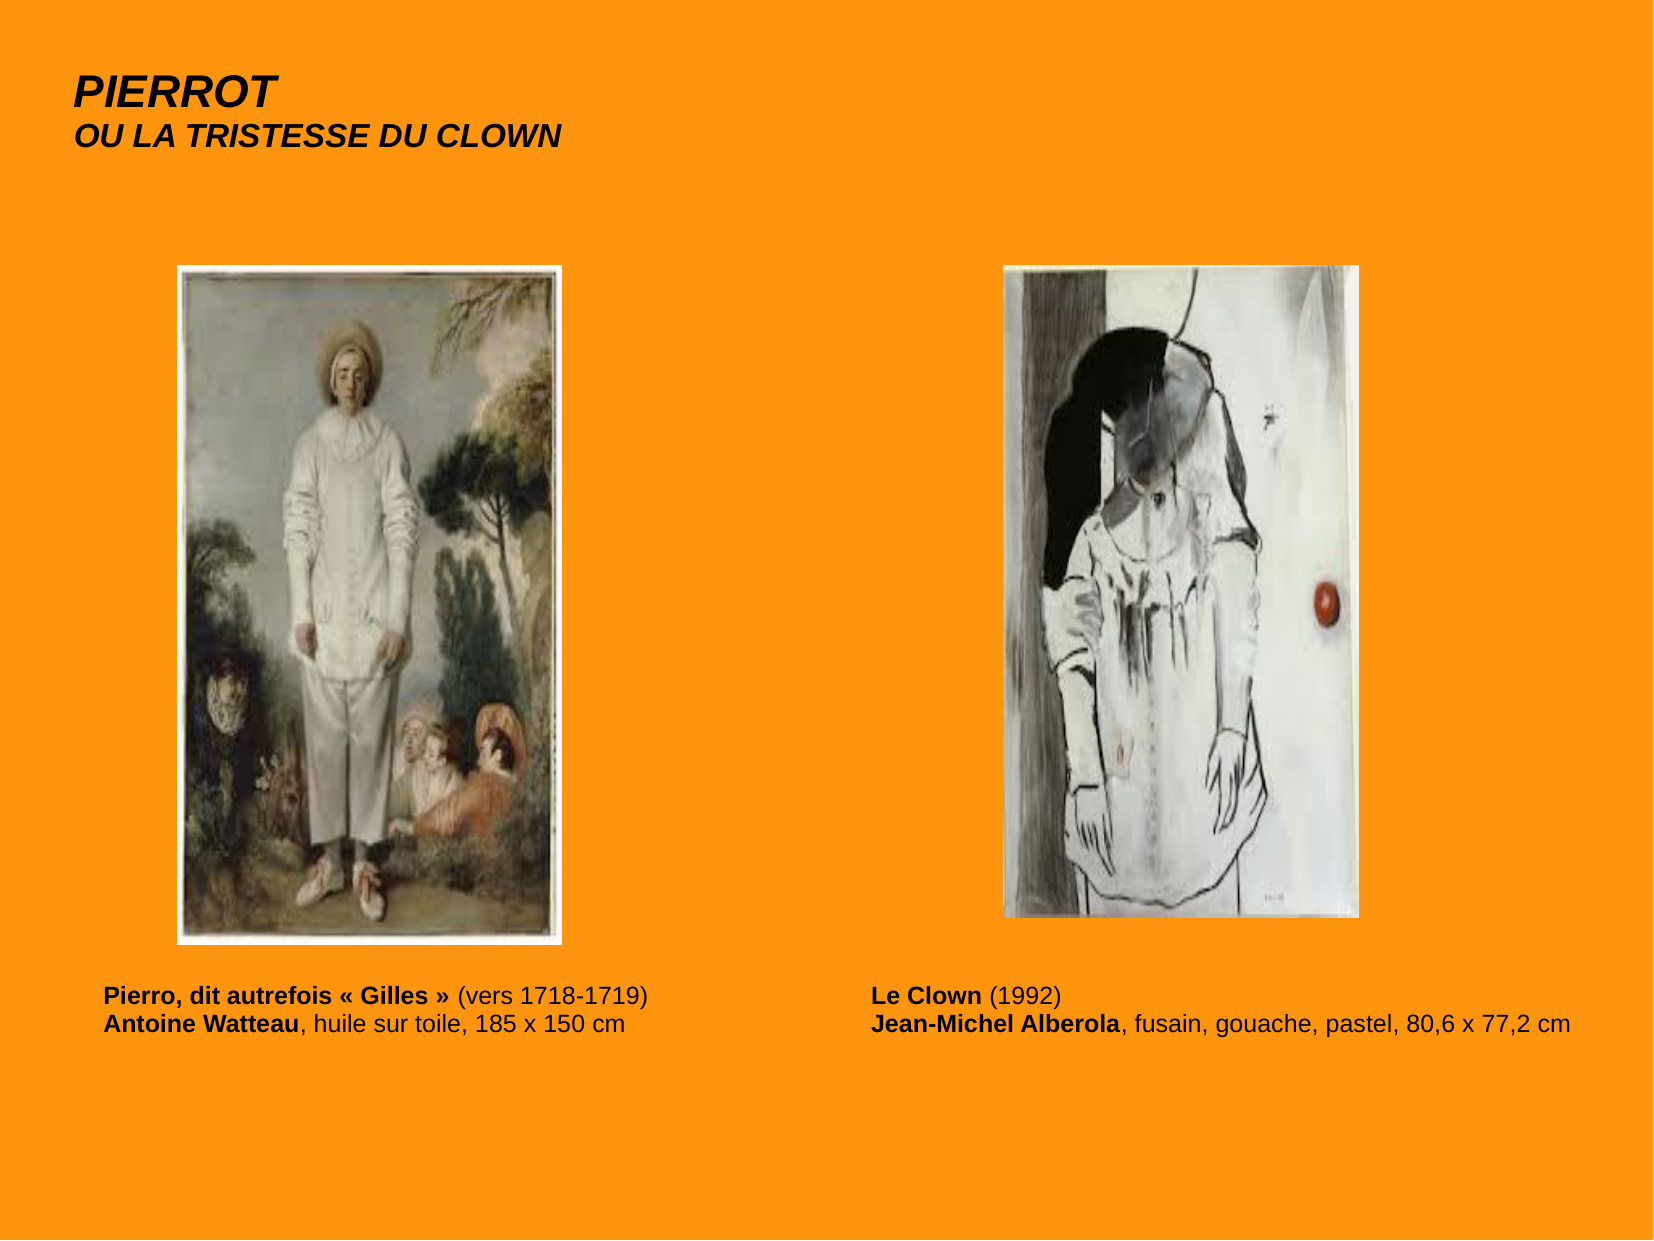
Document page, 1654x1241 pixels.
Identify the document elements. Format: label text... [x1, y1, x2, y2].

text_box PIERROT OU LA TRISTESSE DU CLOWN [59, 59, 827, 222]
picture [1003, 265, 1359, 918]
picture [177, 265, 562, 945]
text_box Le Clown (1992) Jean-Michel Alberola, fusain, gouache, pastel, 80,6 x 77,2 cm [856, 974, 1595, 1093]
text_box Pierro, dit autrefois « Gilles » (vers 1718-1719) Antoine Watteau, huile sur toile, 185 x 150 cm [88, 974, 680, 1078]
